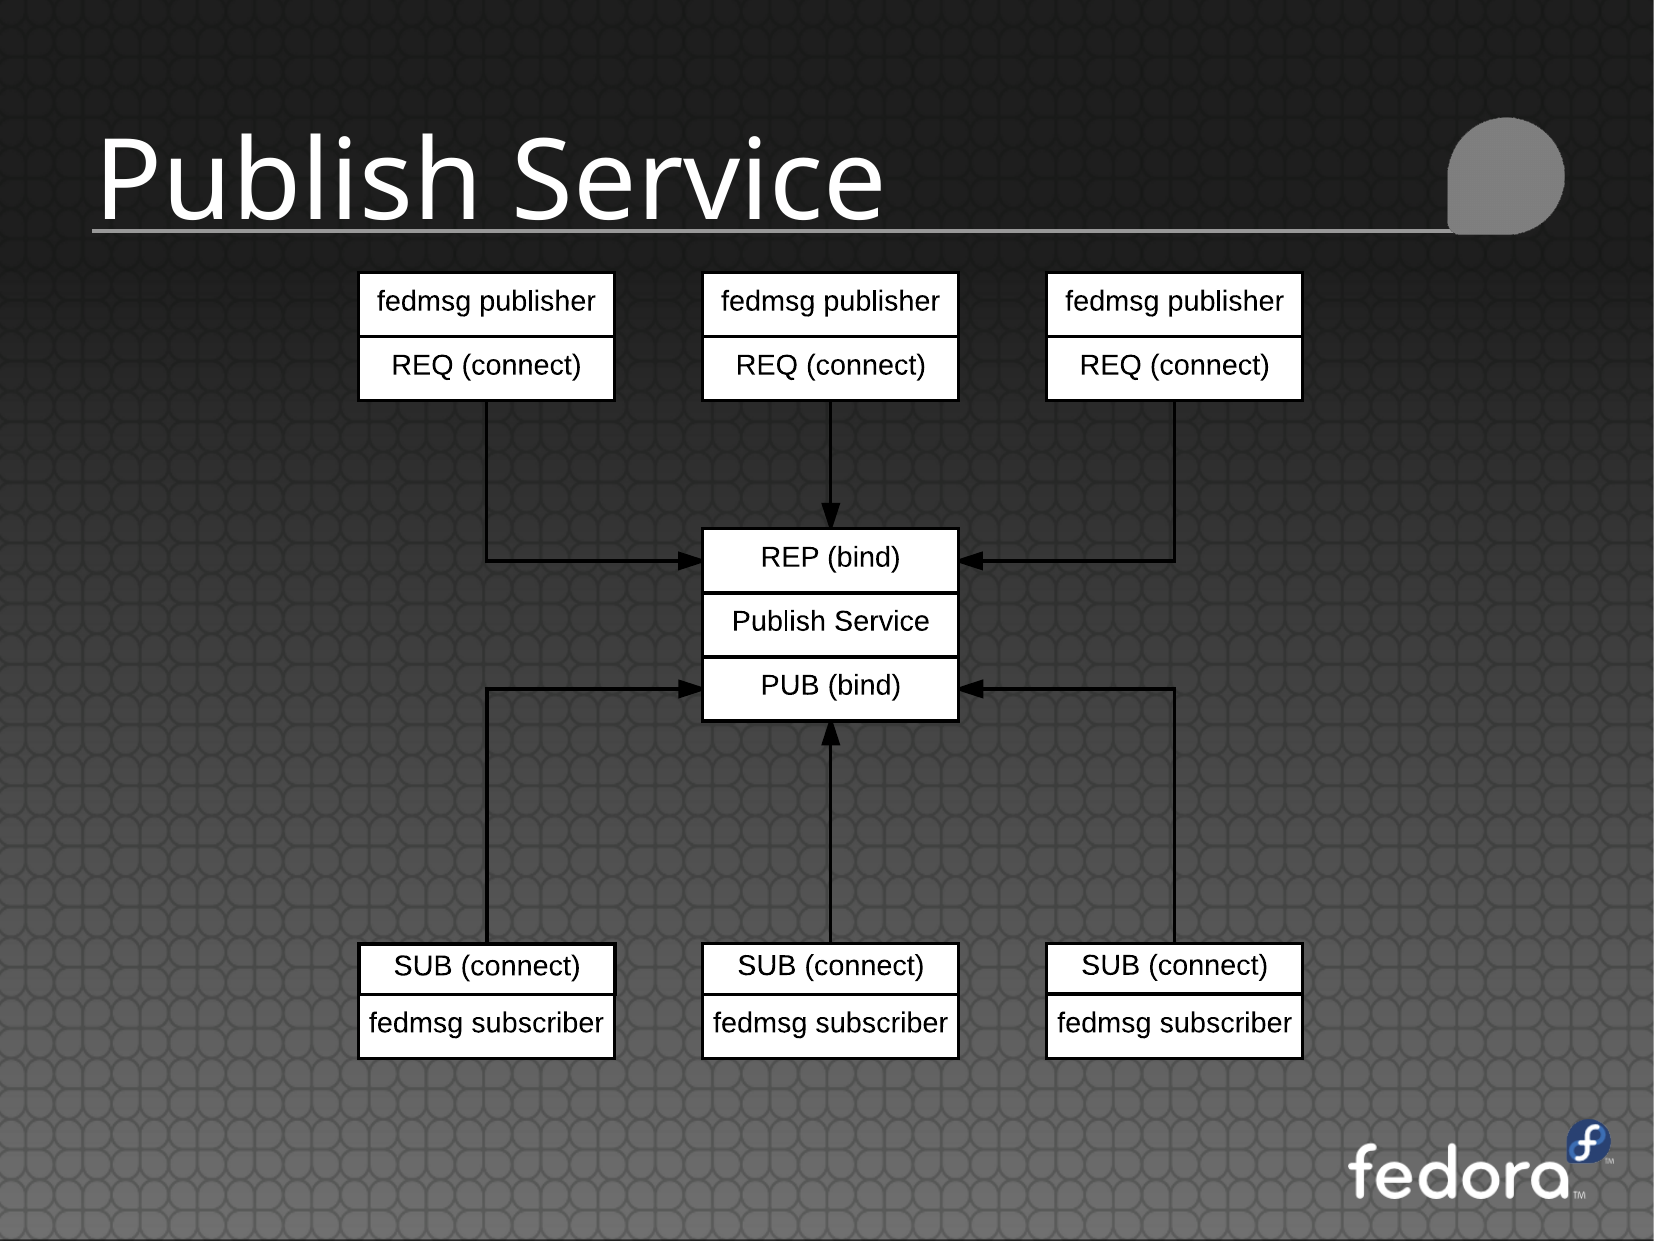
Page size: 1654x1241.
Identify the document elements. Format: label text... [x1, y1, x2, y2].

title Publish Service [94, 100, 1426, 251]
picture [0, 0, 1654, 1241]
